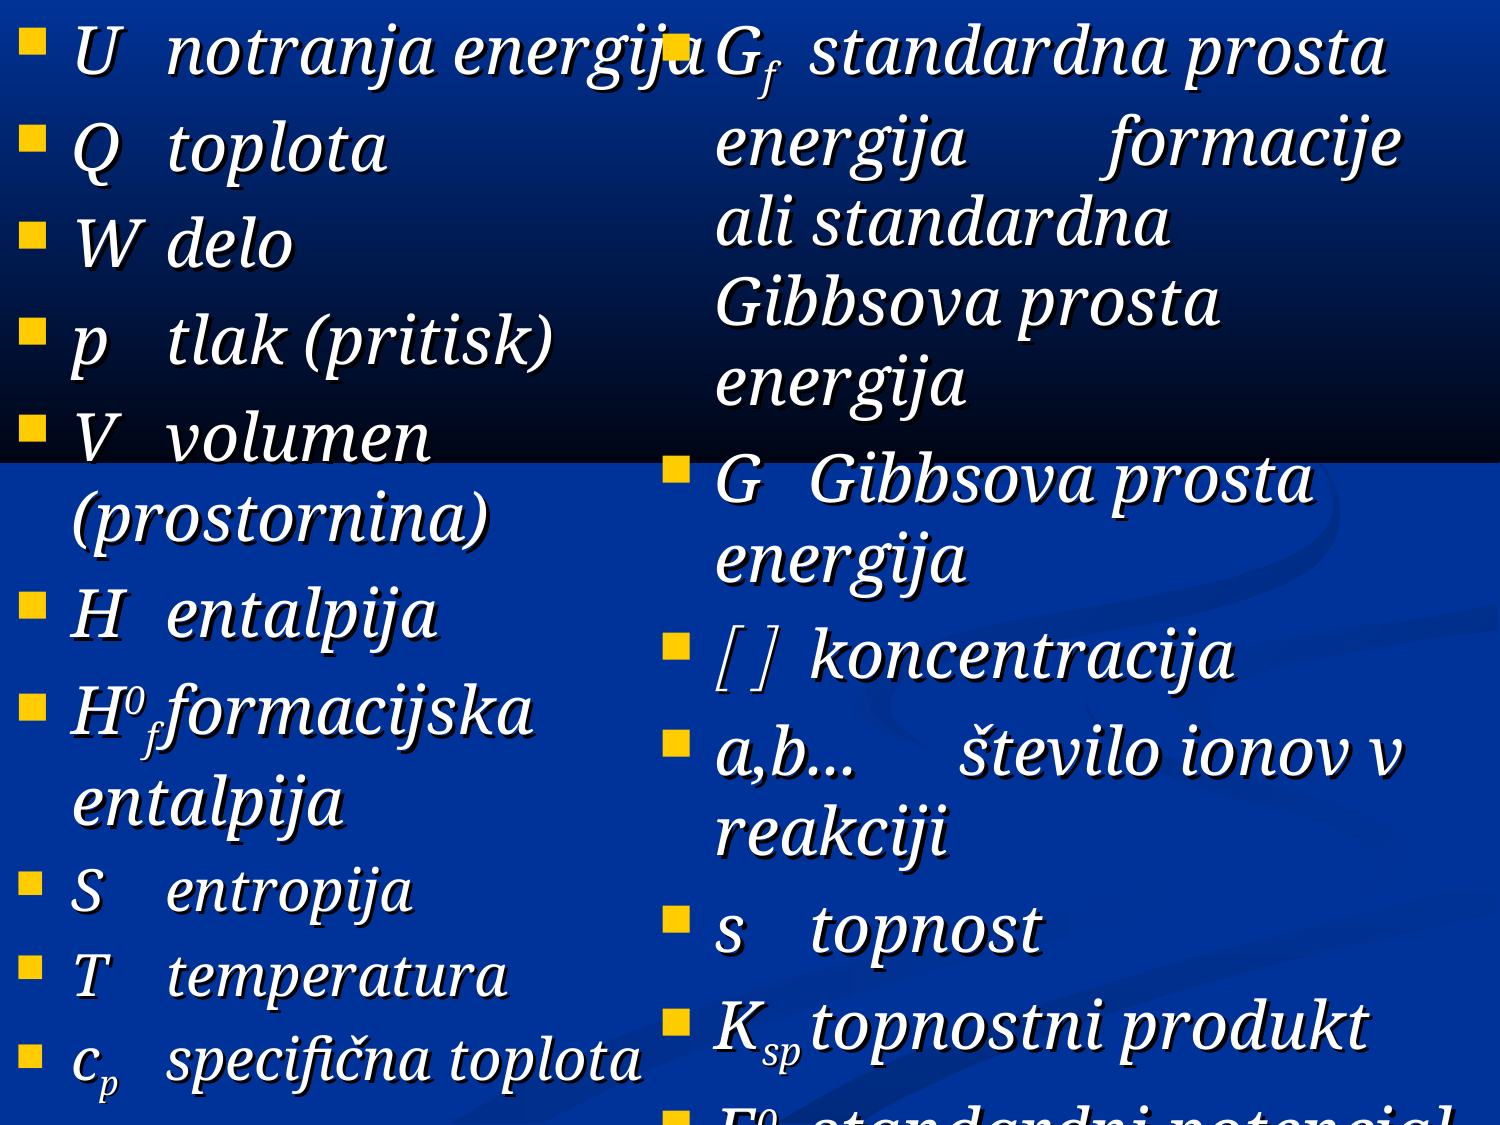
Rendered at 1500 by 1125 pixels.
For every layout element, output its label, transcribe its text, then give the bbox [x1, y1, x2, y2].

list U notranja energija Q toplota W delo p tlak (pritisk) V volumen (prostornina) H entalpija H0f formacijska entalpija S entropija T temperatura cp specifična toplota 298K = 25oC (ss) R = 8.31 J/mol deg [0, 0, 643, 1125]
list Gf standardna prosta energija formacije ali standardna Gibbsova prosta energija G Gibbsova prosta energija   koncentracija a,b... število ionov v reakciji s topnost Ksp topnostni produkt E0 standardni potencial N število elektonov (e-) F = 9650 J/mol [643, 0, 1500, 1125]
